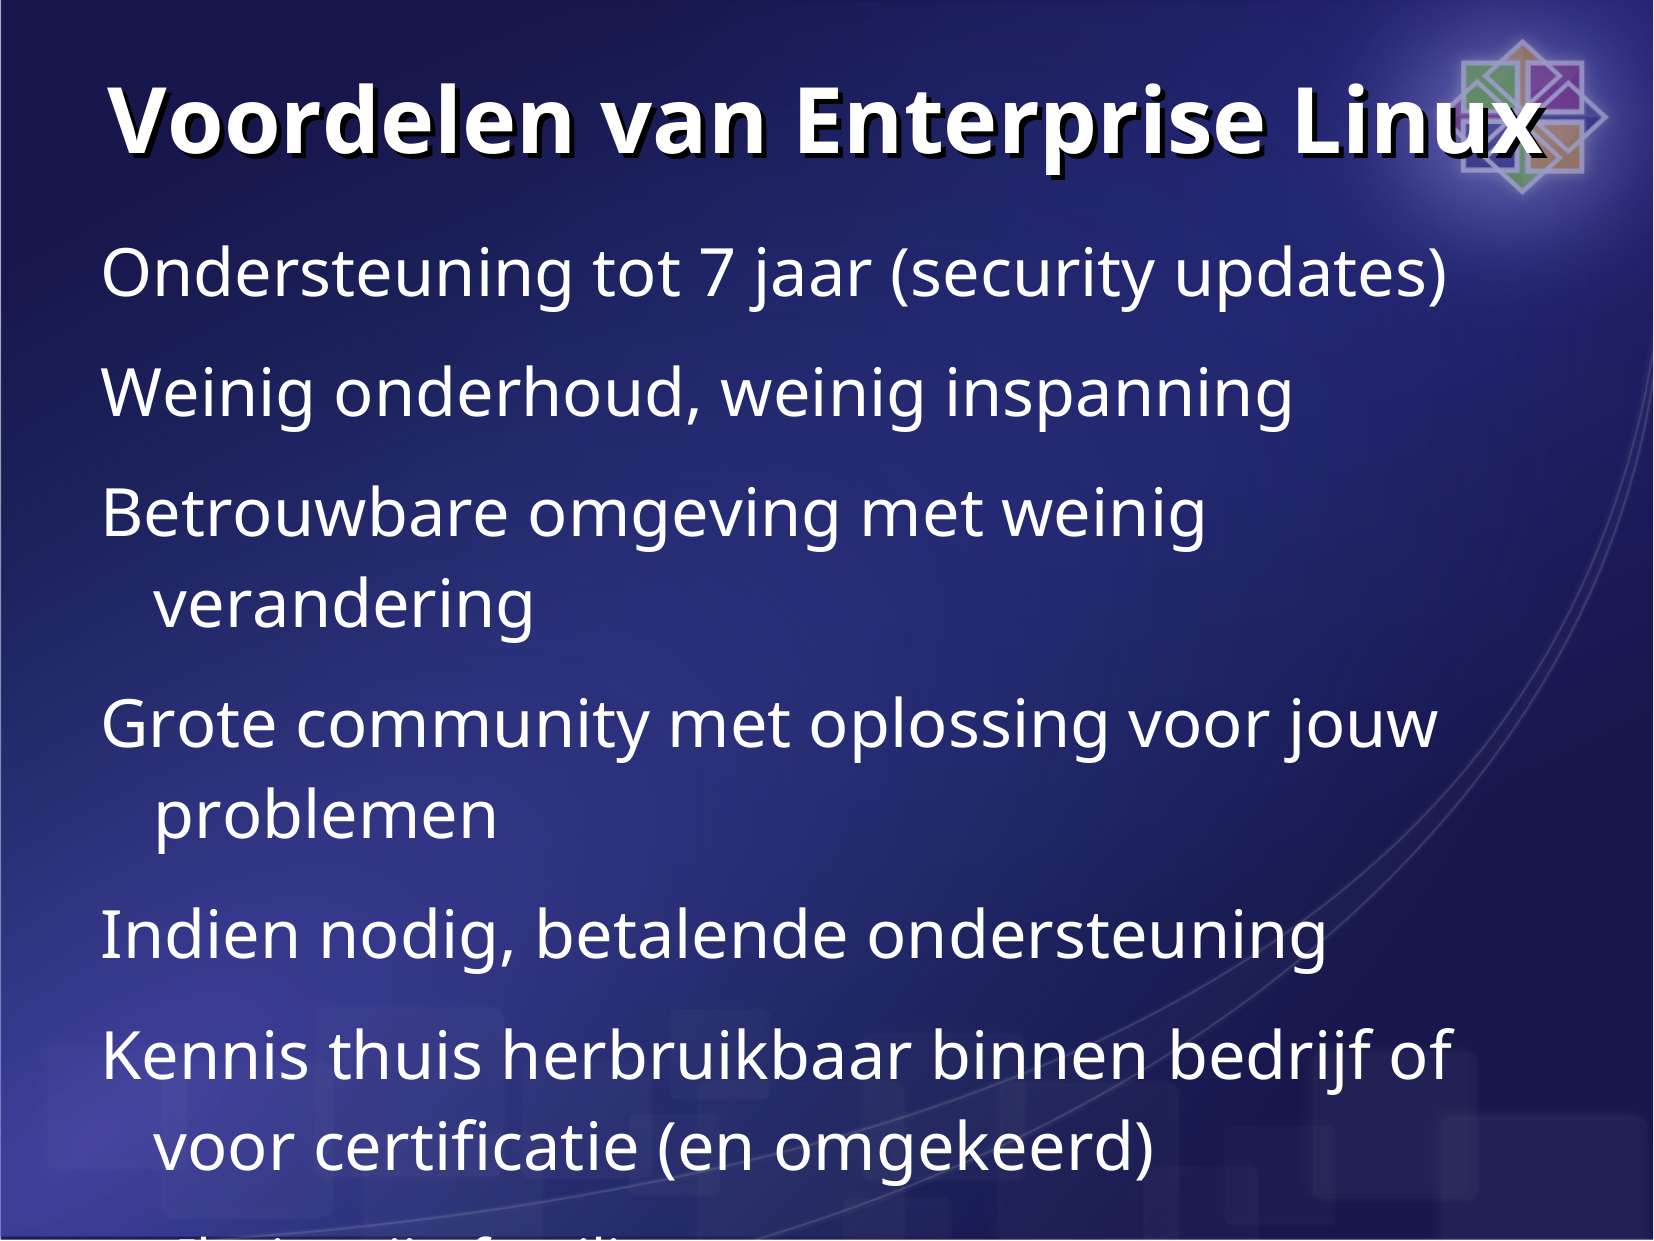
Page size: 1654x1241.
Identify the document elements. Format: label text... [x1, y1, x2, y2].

title Voordelen van Enterprise Linux [82, 49, 1571, 188]
list Ondersteuning tot 7 jaar (security updates) Weinig onderhoud, weinig inspanning Betrouwbare omgeving met weinig verandering Grote community met oplossing voor jouw problemen Indien nodig, betalende ondersteuning Kennis thuis herbruikbaar binnen bedrijf of voor certificatie (en omgekeerd) Ik zie mijn familie te graag om ze met een “bleeding edge” Linux op te zadelen [82, 225, 1571, 1190]
picture [0, 0, 1654, 1241]
